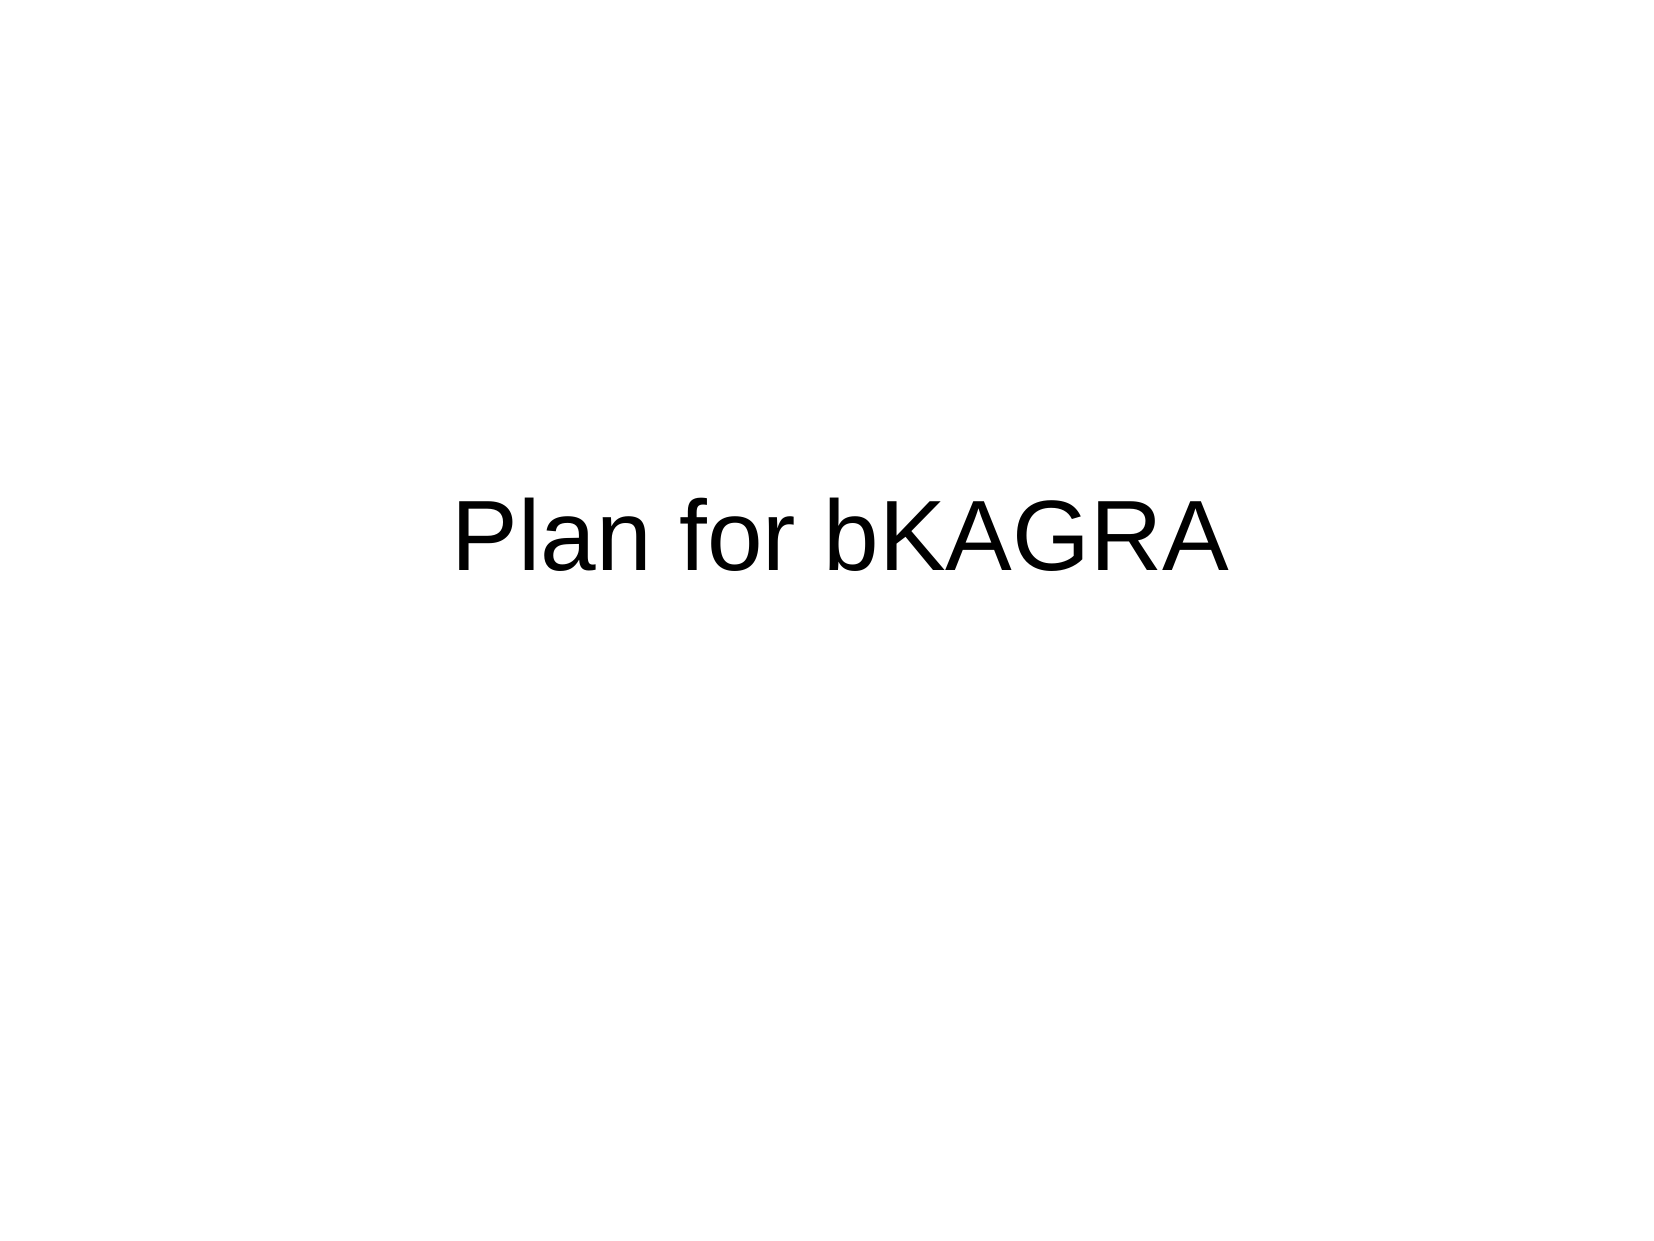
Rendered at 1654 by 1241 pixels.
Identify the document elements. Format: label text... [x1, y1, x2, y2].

text_box Plan for bKAGRA [437, 472, 1252, 674]
